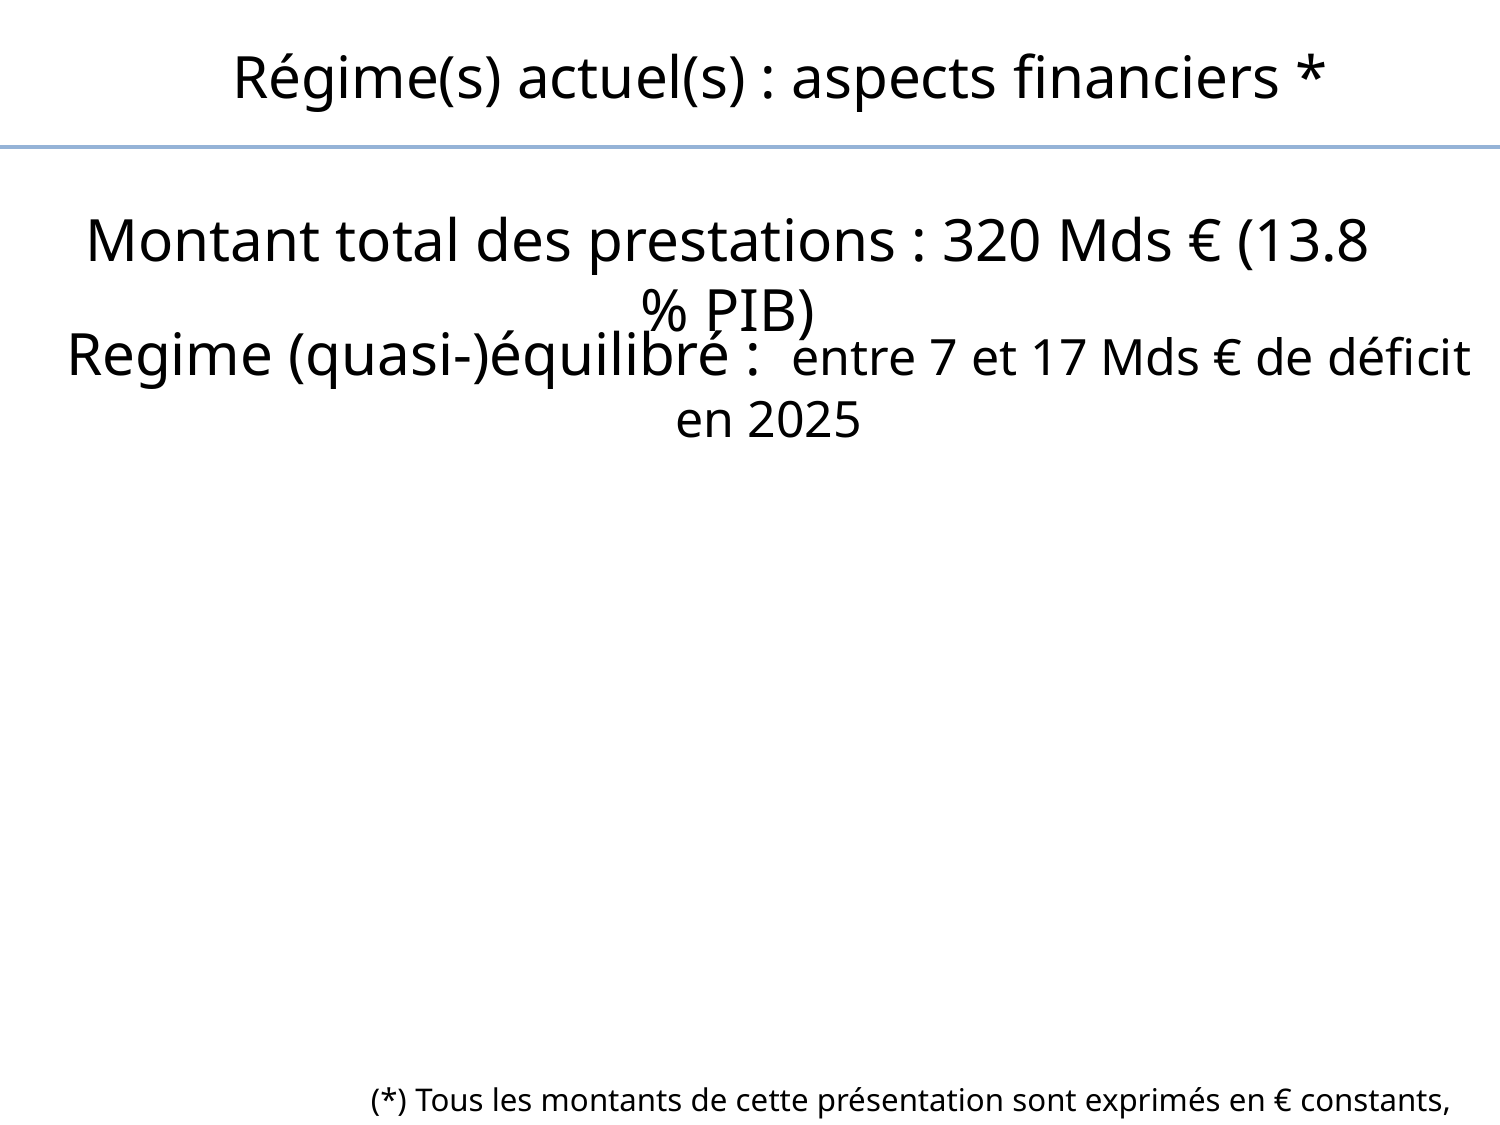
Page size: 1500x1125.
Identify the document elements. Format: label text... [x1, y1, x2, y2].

text_box Régime(s) actuel(s) : aspects financiers * [172, 32, 1403, 118]
text_box (*) Tous les montants de cette présentation sont exprimés en € constants, base 2018-2019 [325, 1073, 1499, 1125]
text_box Montant total des prestations : 320 Mds € (13.8 % PIB) [50, 195, 1406, 351]
text_box Regime (quasi-)équilibré : entre 7 et 17 Mds € de déficit en 2025 [52, 309, 1486, 455]
